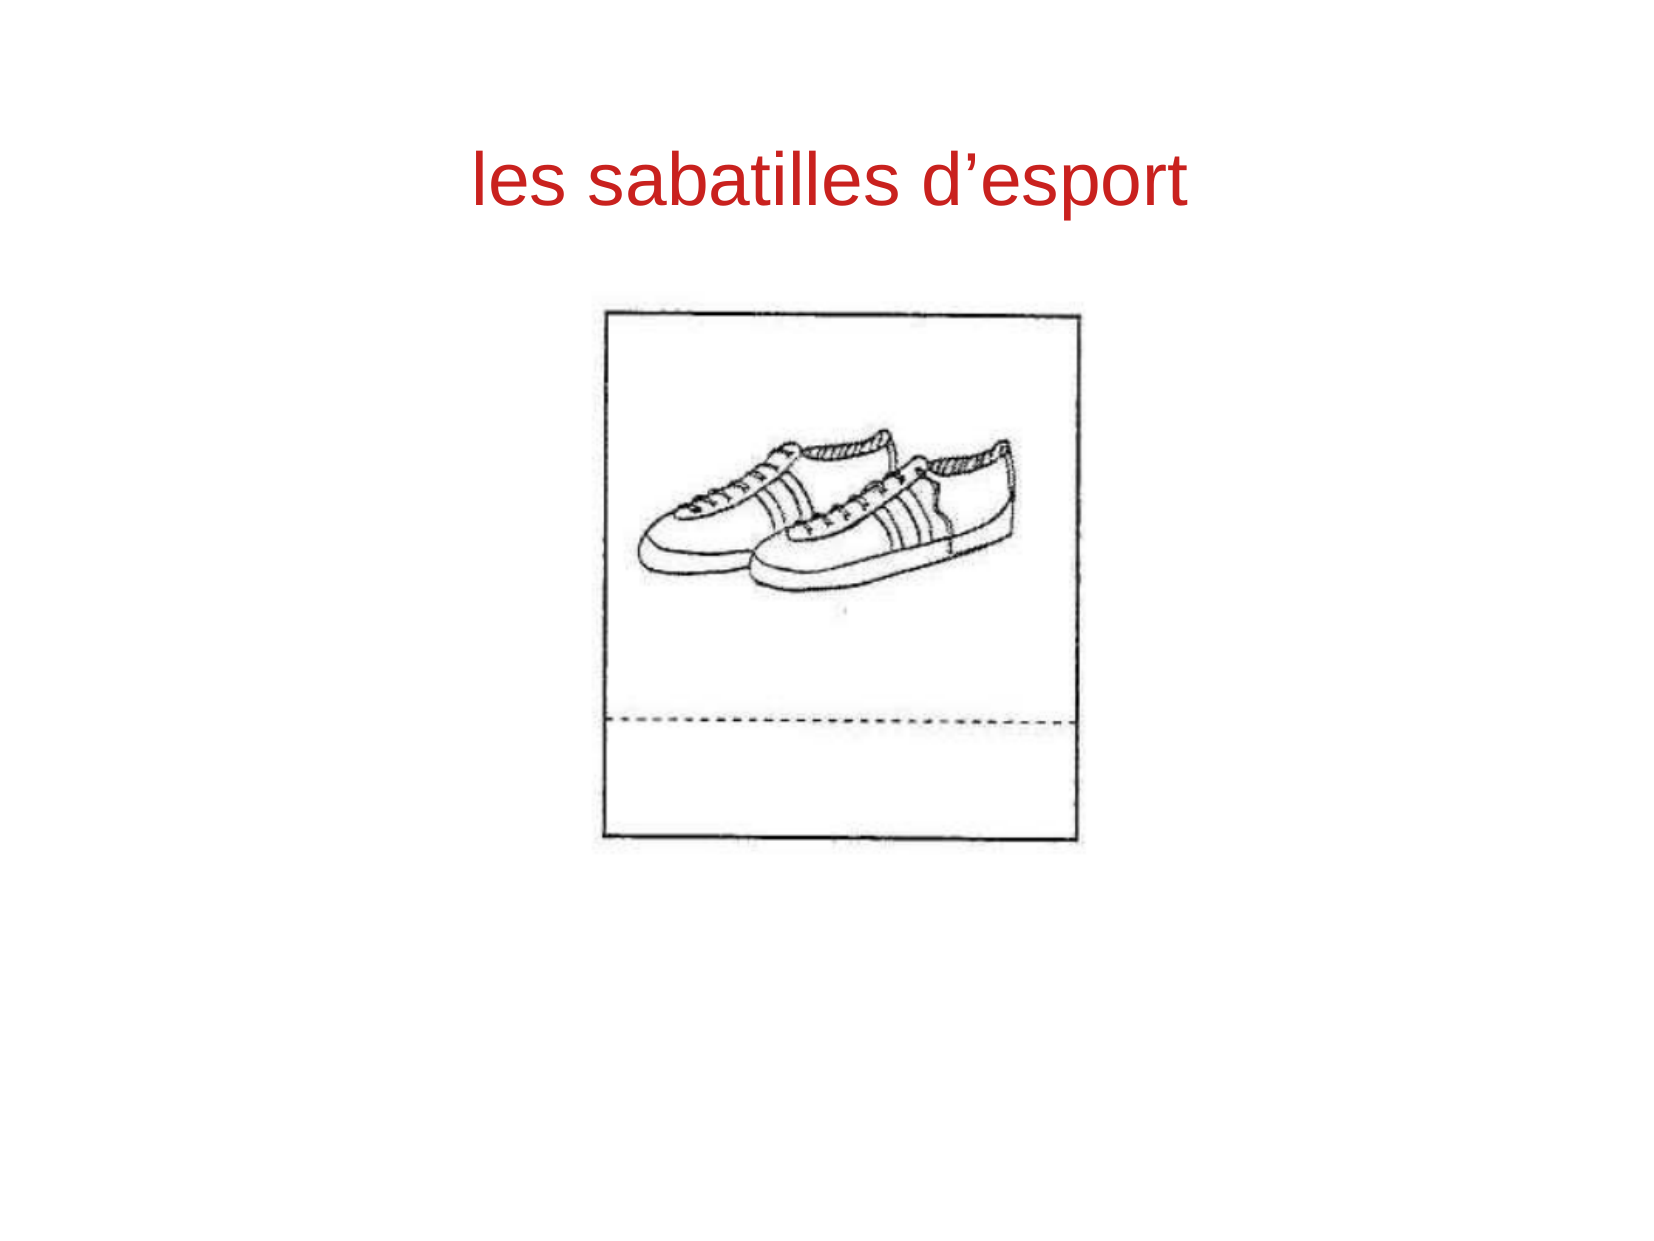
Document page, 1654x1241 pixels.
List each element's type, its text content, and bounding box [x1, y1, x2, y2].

text_box les sabatilles d’esport [289, 94, 1371, 257]
picture [581, 291, 1094, 873]
